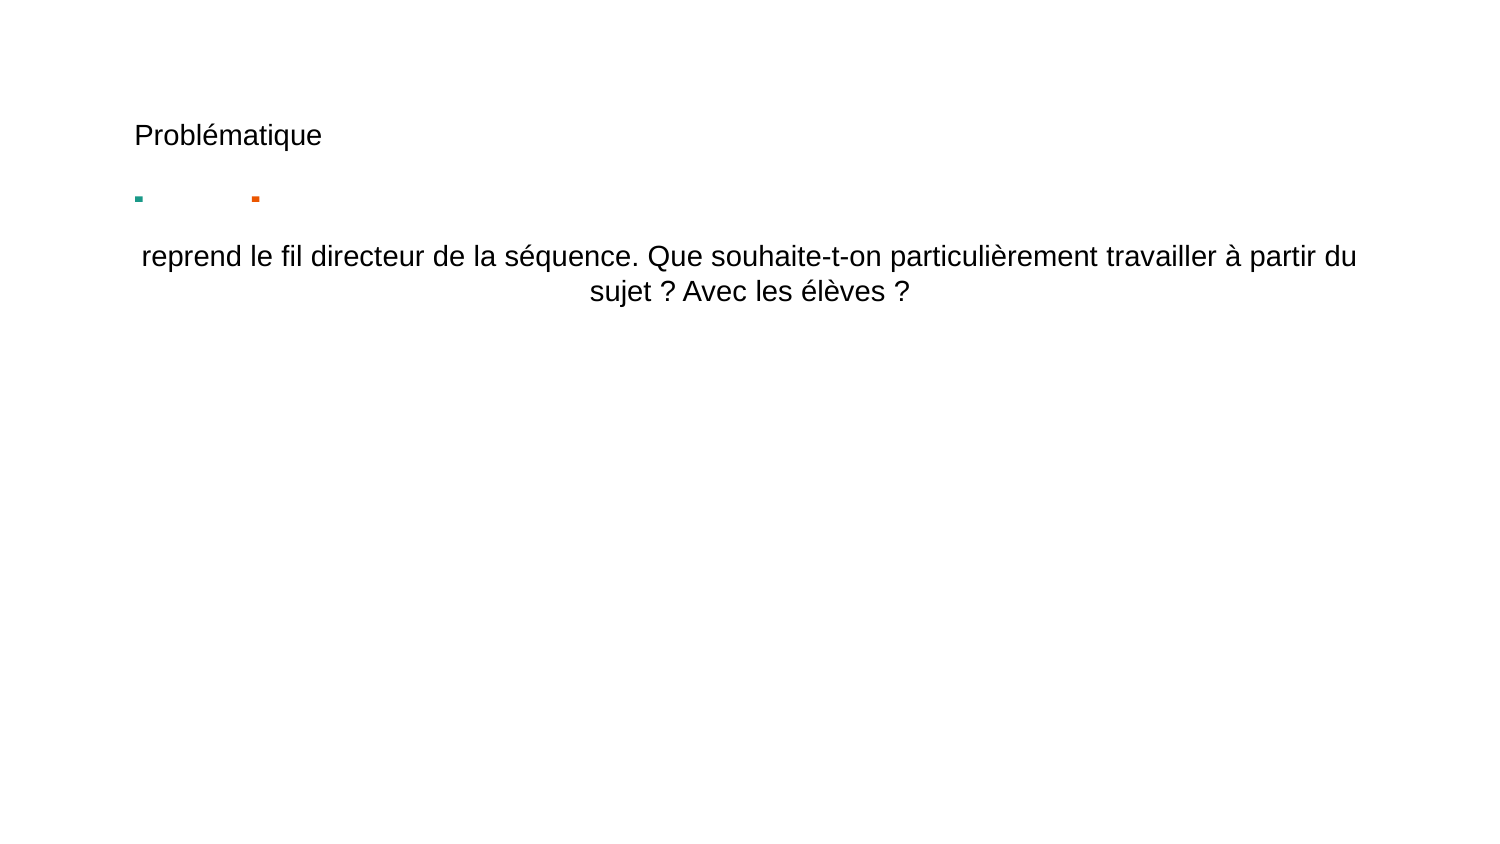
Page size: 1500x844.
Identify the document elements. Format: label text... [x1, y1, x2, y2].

title Problématique [119, 101, 1381, 190]
list reprend le fil directeur de la séquence. Que souhaite-t-on particulièrement travailler à partir du sujet ? Avec les élèves ? [119, 222, 1381, 712]
